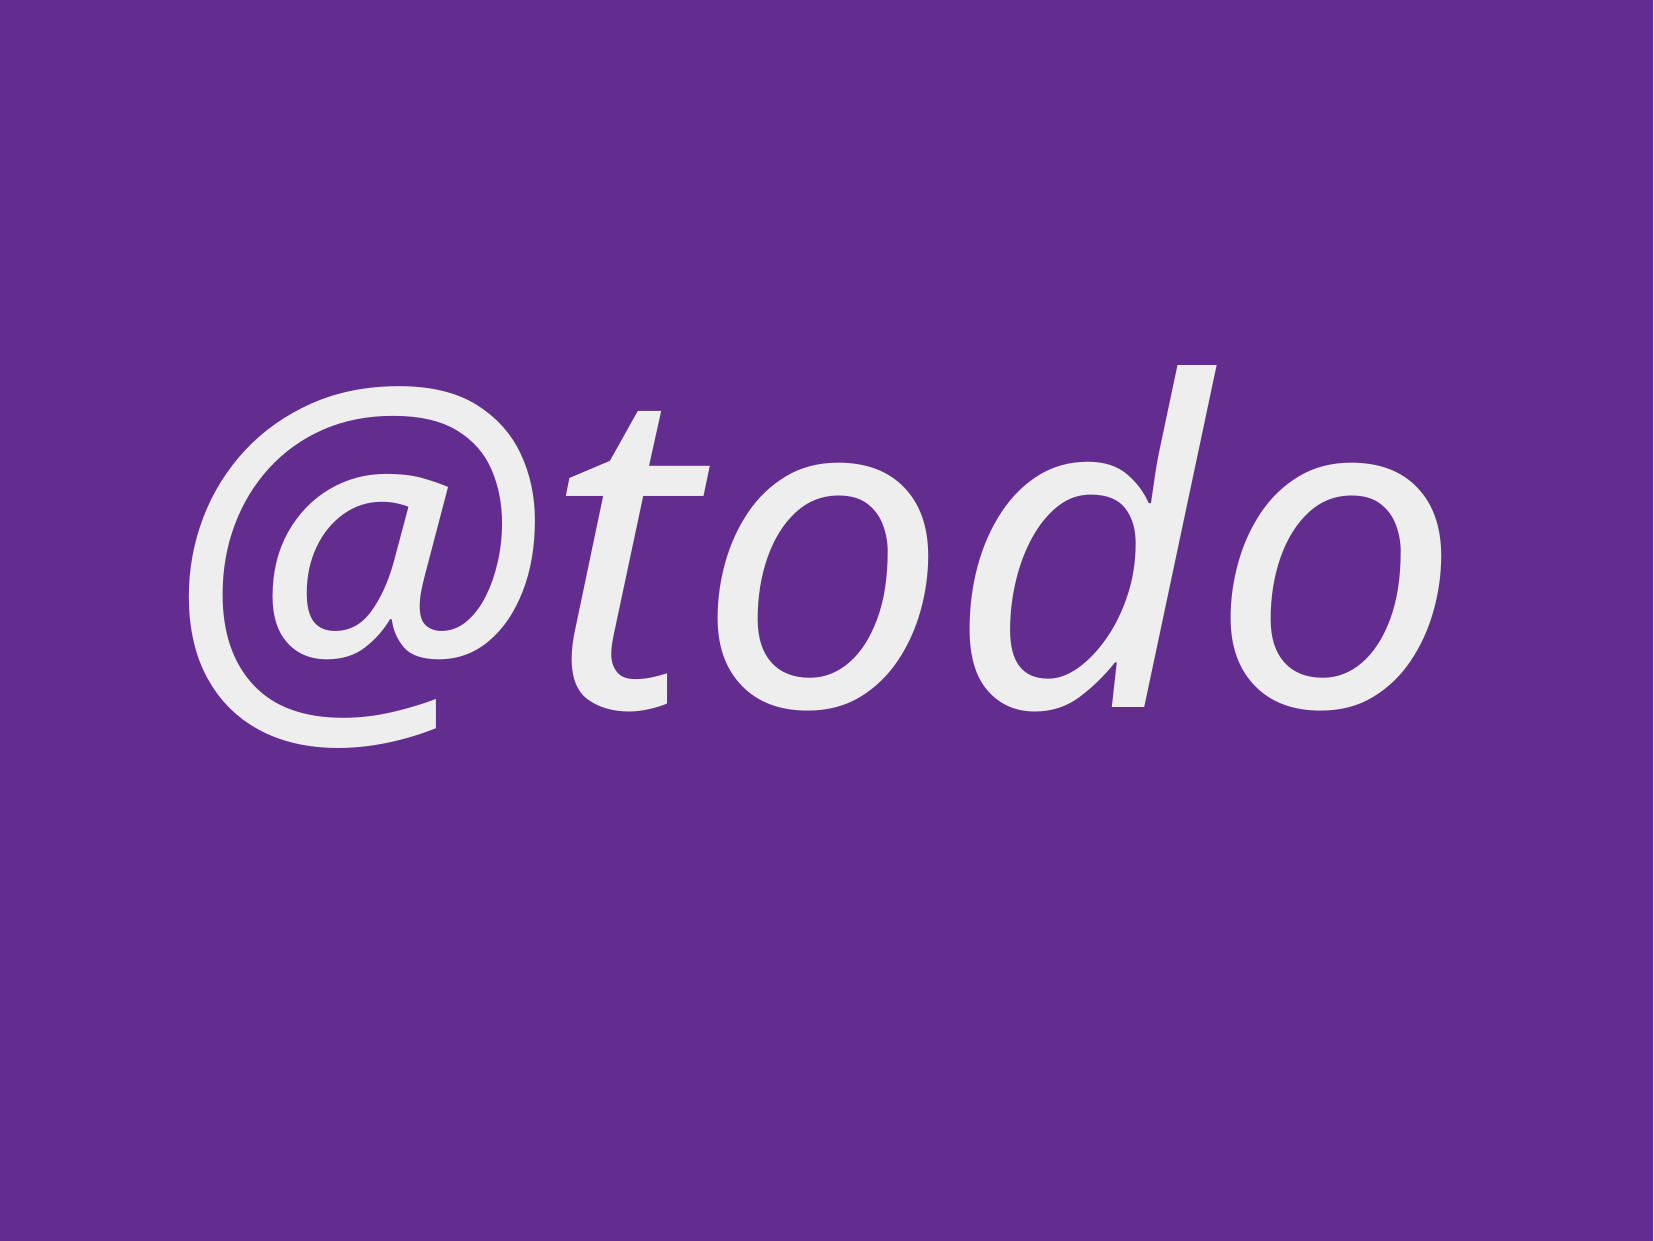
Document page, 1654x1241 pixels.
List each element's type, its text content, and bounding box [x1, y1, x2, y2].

title @todo [165, 167, 1571, 899]
